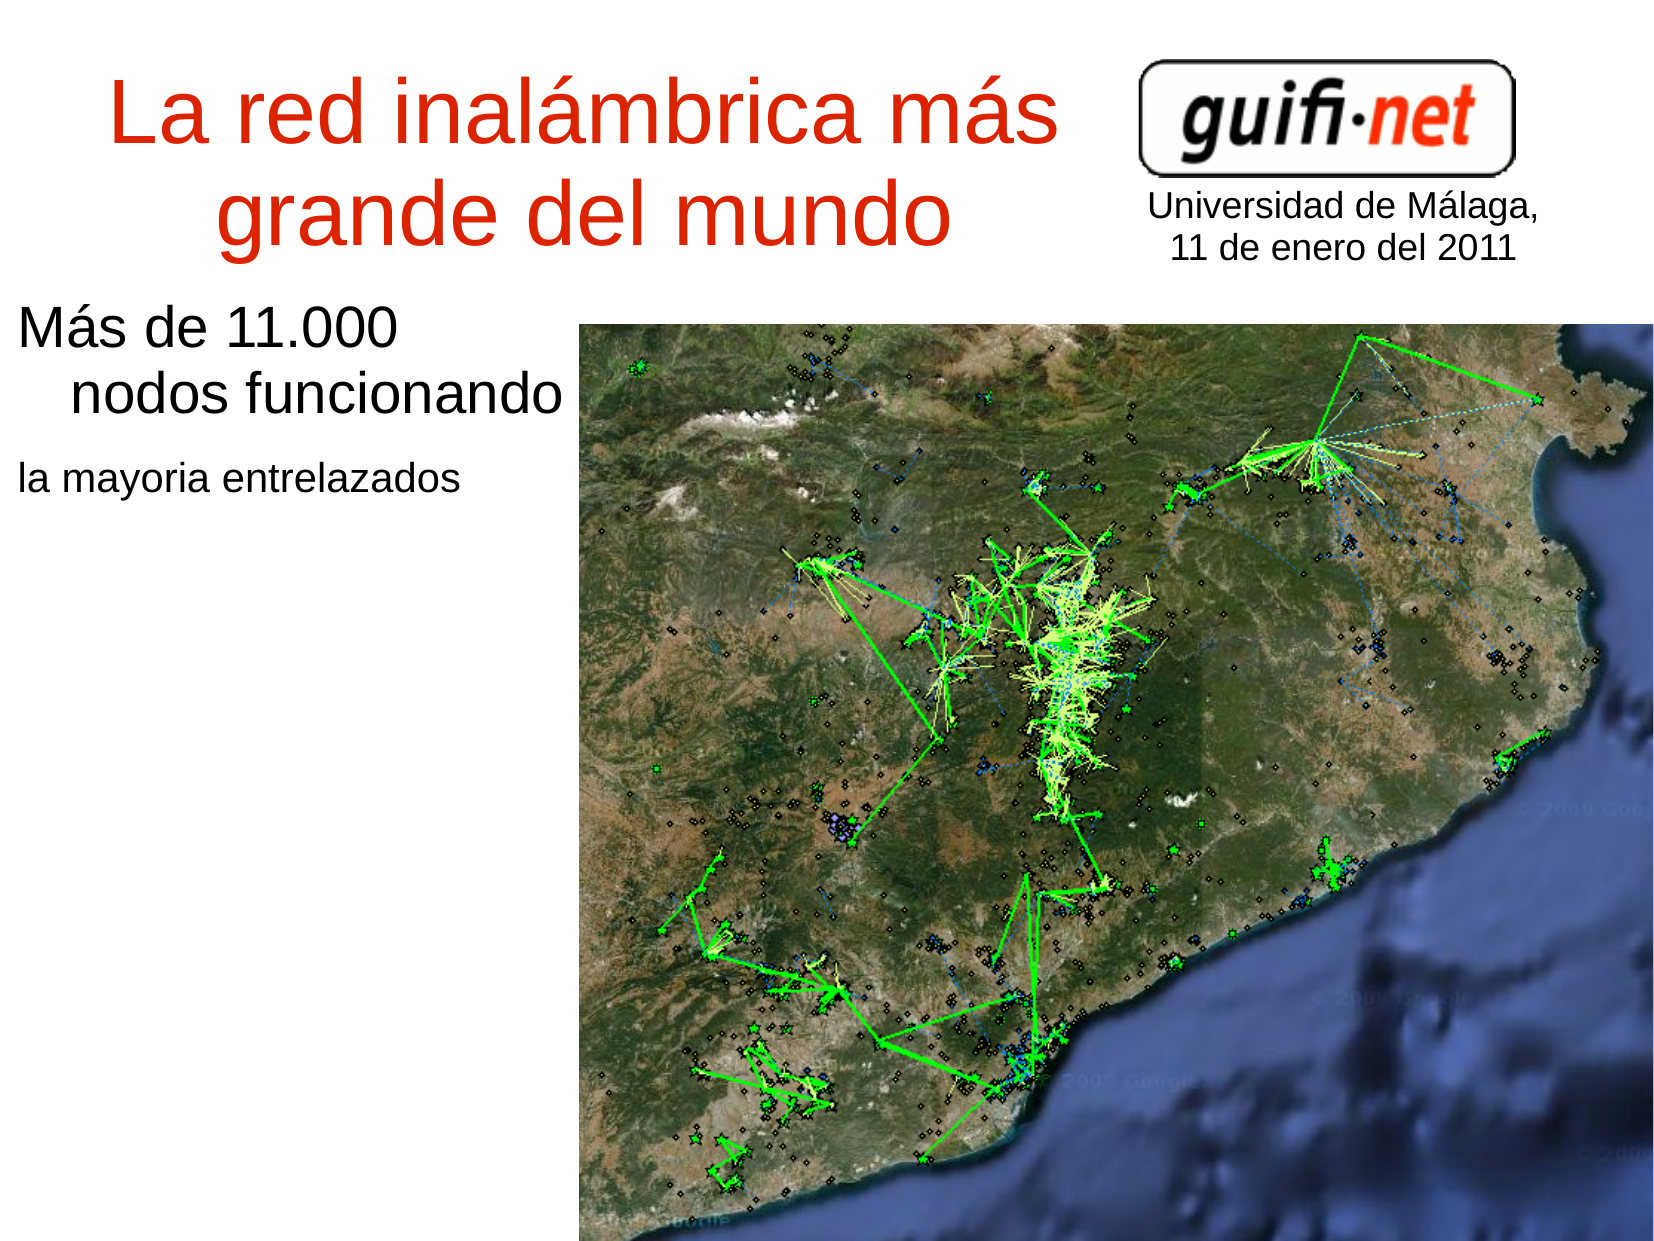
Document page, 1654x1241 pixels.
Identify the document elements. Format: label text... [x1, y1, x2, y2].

list Más de 11.000 nodos funcionando la mayoria entrelazados [0, 295, 638, 1123]
title La red inalámbrica más grande del mundo [76, 59, 1093, 267]
picture [579, 324, 1654, 1241]
text_box Universidad de Málaga, 11 de enero del 2011 [1033, 177, 1654, 277]
picture [1137, 59, 1516, 177]
